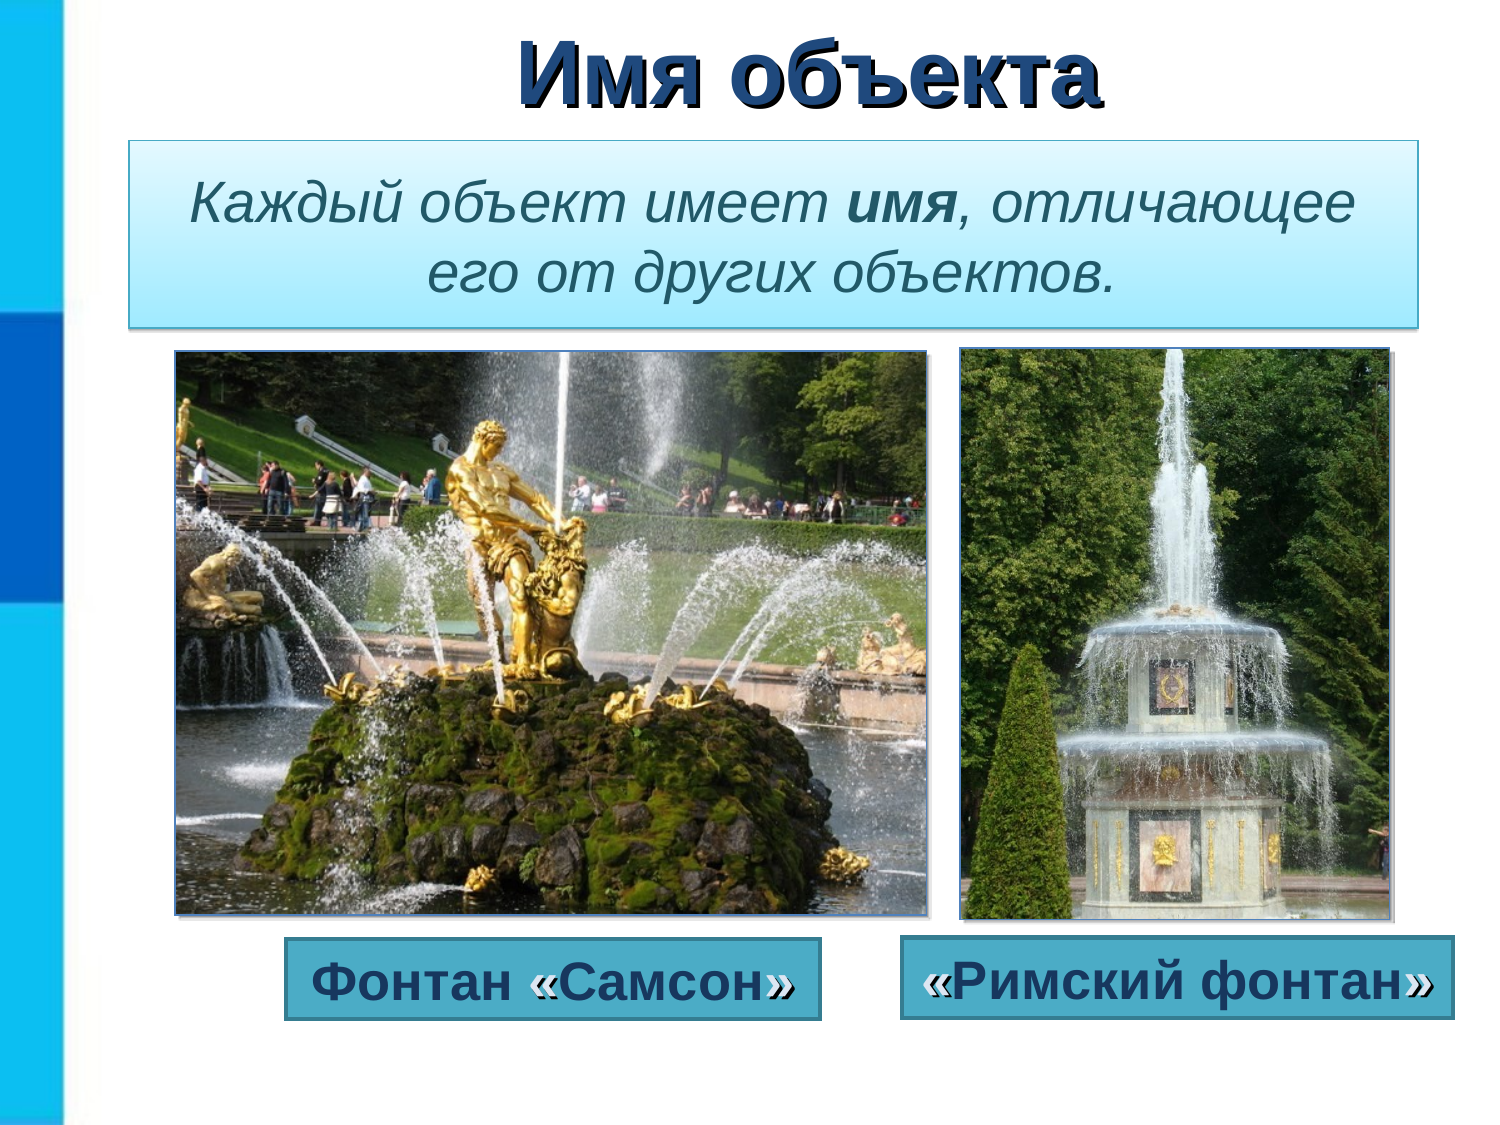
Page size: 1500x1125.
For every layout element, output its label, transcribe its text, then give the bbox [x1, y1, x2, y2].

text_box Имя объекта [171, 0, 1447, 136]
text_box «Римский фонтан» [902, 937, 1454, 1018]
text_box Фонтан «Самсон» [286, 938, 821, 1020]
title Каждый объект имеет имя, отличающее его от других объектов. [128, 140, 1418, 329]
picture [0, 0, 1500, 1125]
